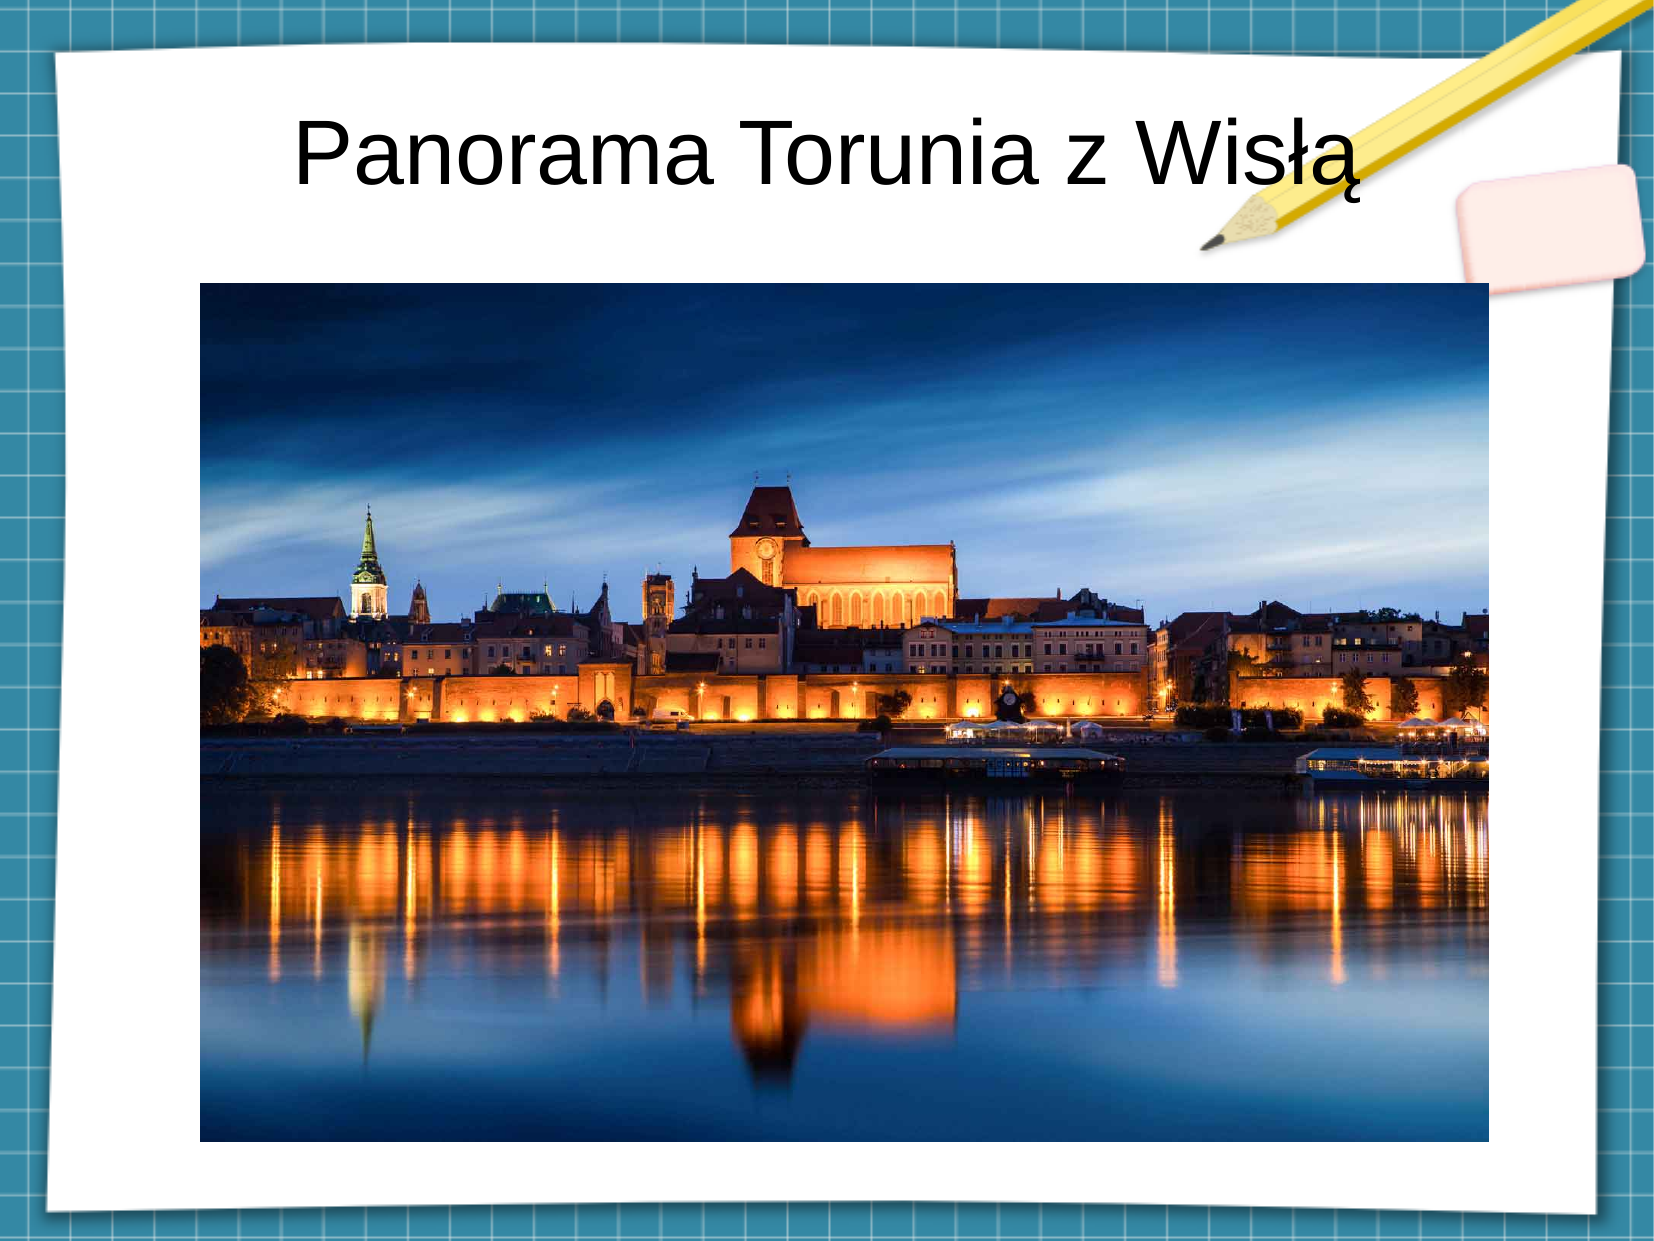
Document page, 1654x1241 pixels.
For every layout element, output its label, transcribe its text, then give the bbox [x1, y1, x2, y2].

title Panorama Torunia z Wisłą [82, 49, 1571, 257]
picture [0, 0, 1654, 1241]
